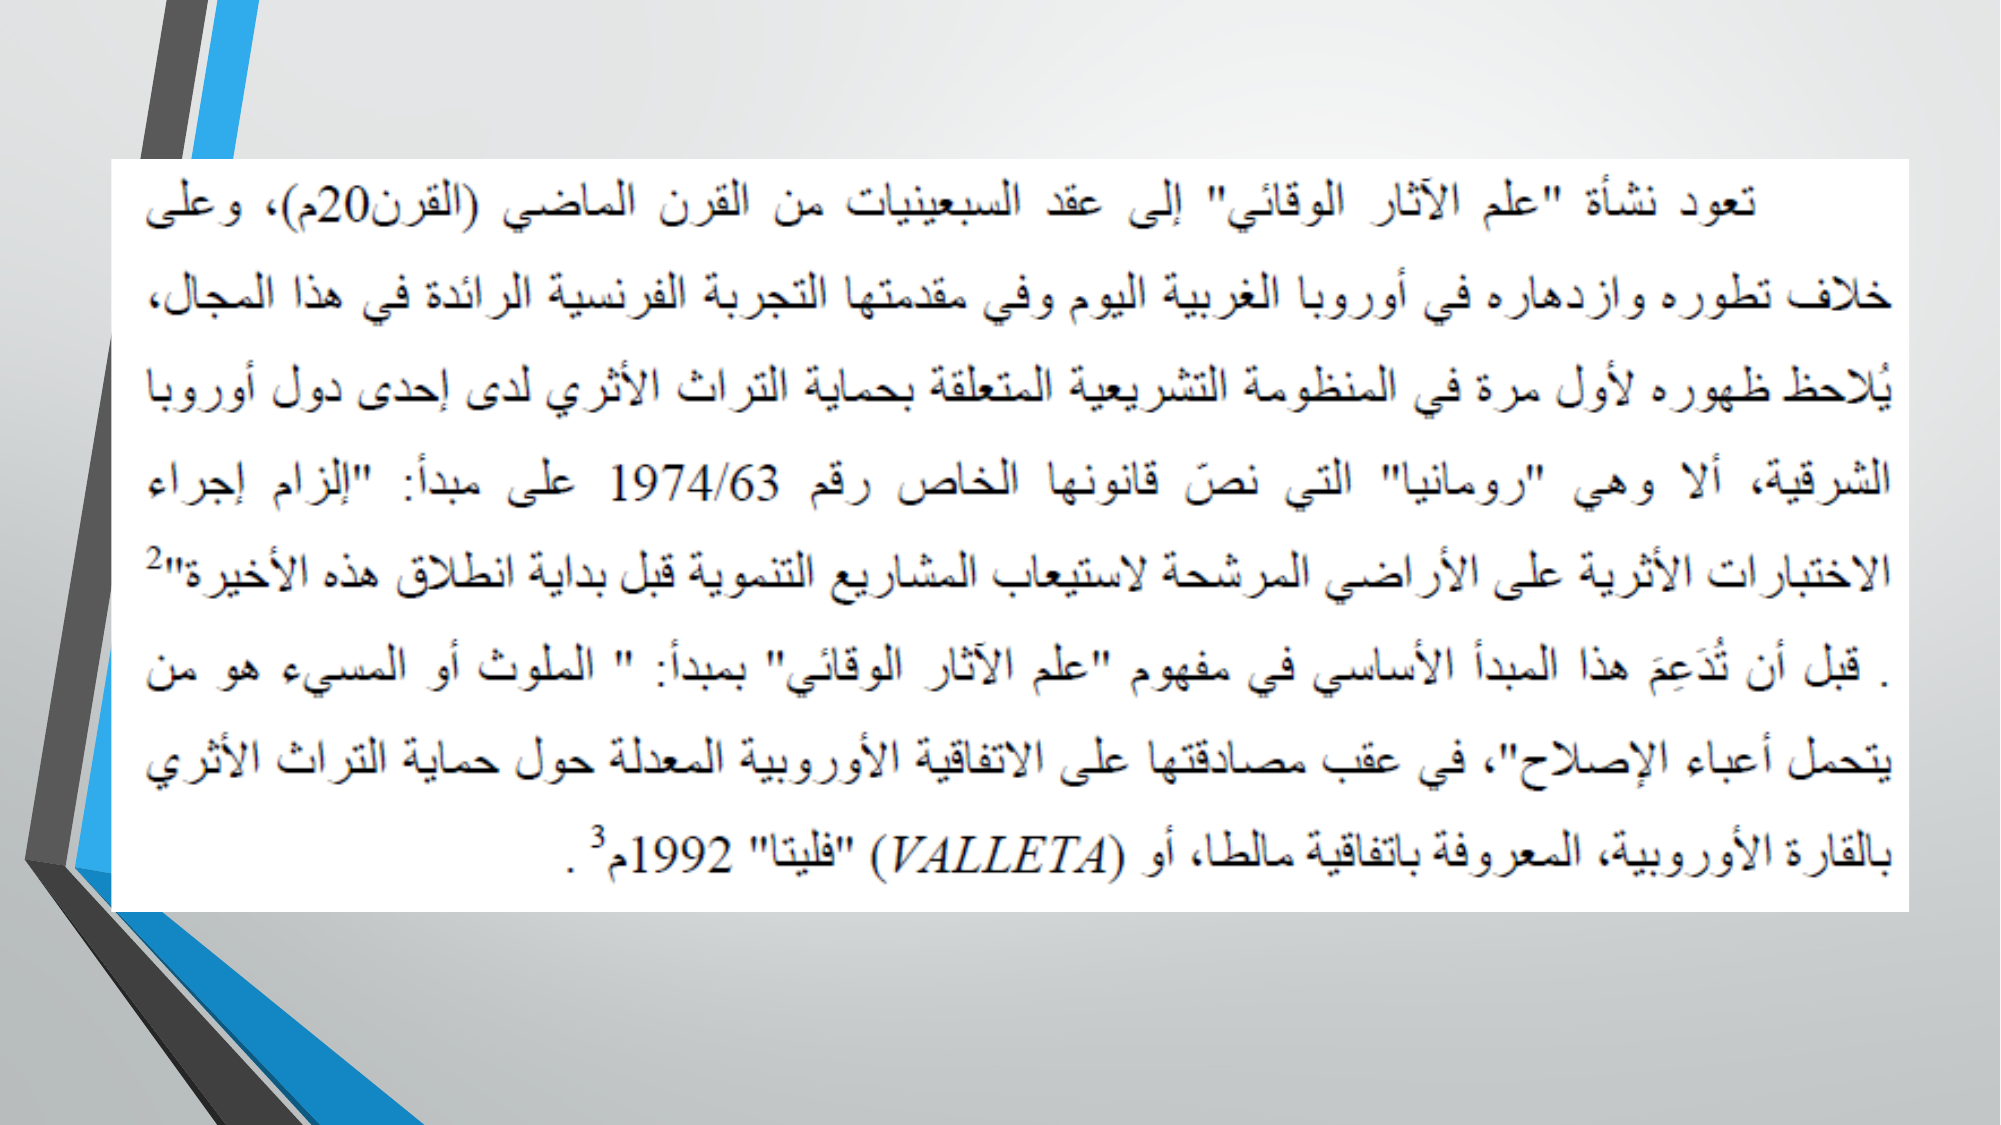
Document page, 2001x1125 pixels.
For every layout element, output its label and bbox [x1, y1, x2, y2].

picture [111, 159, 1910, 912]
